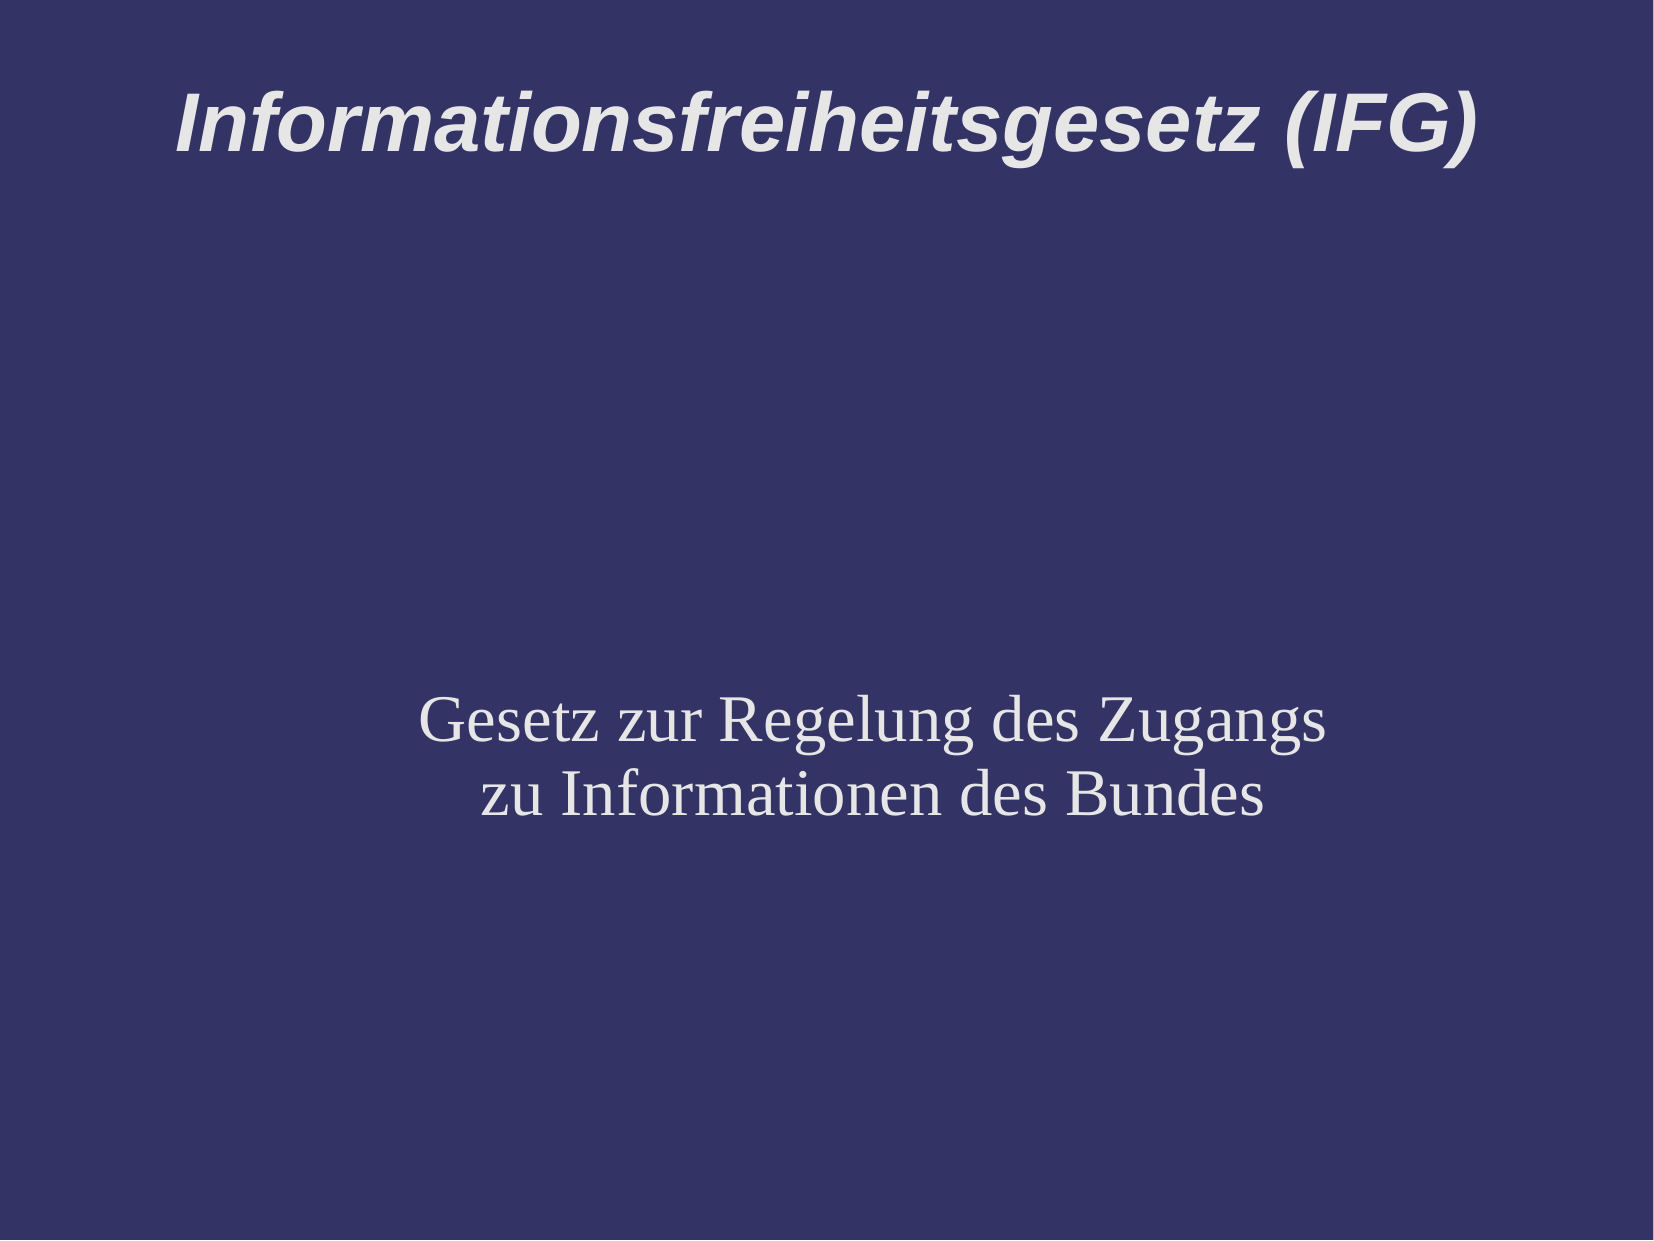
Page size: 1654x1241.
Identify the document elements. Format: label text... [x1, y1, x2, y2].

subtitle Gesetz zur Regelung des Zugangs zu Informationen des Bundes [178, 364, 1570, 1147]
title Informationsfreiheitsgesetz (IFG) [121, 19, 1534, 227]
